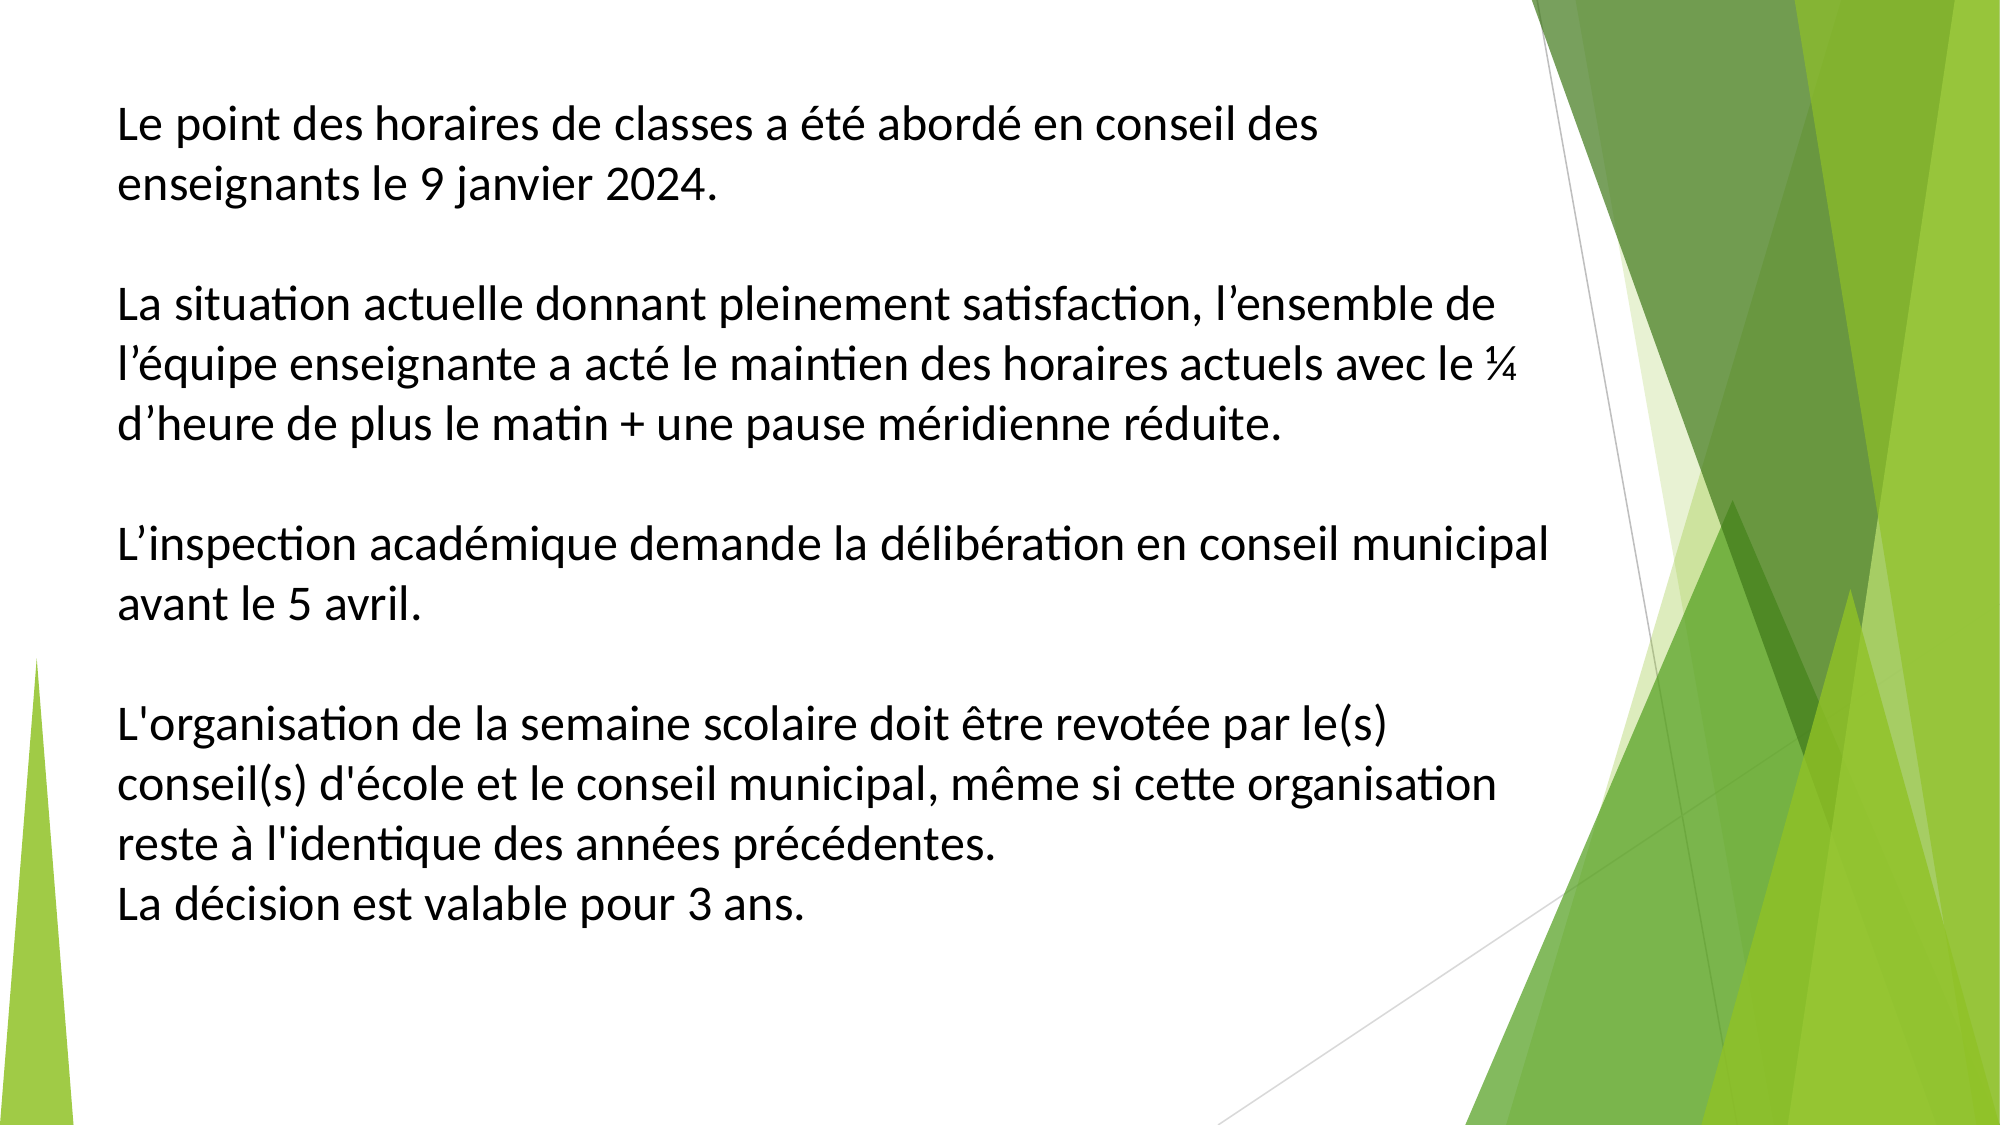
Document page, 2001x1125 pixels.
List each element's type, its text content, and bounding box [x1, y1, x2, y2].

text_box Le point des horaires de classes a été abordé en conseil des enseignants le 9 janvier 2024. La situation actuelle donnant pleinement satisfaction, l’ensemble de l’équipe enseignante a acté le maintien des horaires actuels avec le ¼ d’heure de plus le matin + une pause méridienne réduite. L’inspection académique demande la délibération en conseil municipal avant le 5 avril. L'organisation de la semaine scolaire doit être revotée par le(s) conseil(s) d'école et le conseil municipal, même si cette organisation reste à l'identique des années précédentes. La décision est valable pour 3 ans. [102, 82, 1577, 992]
